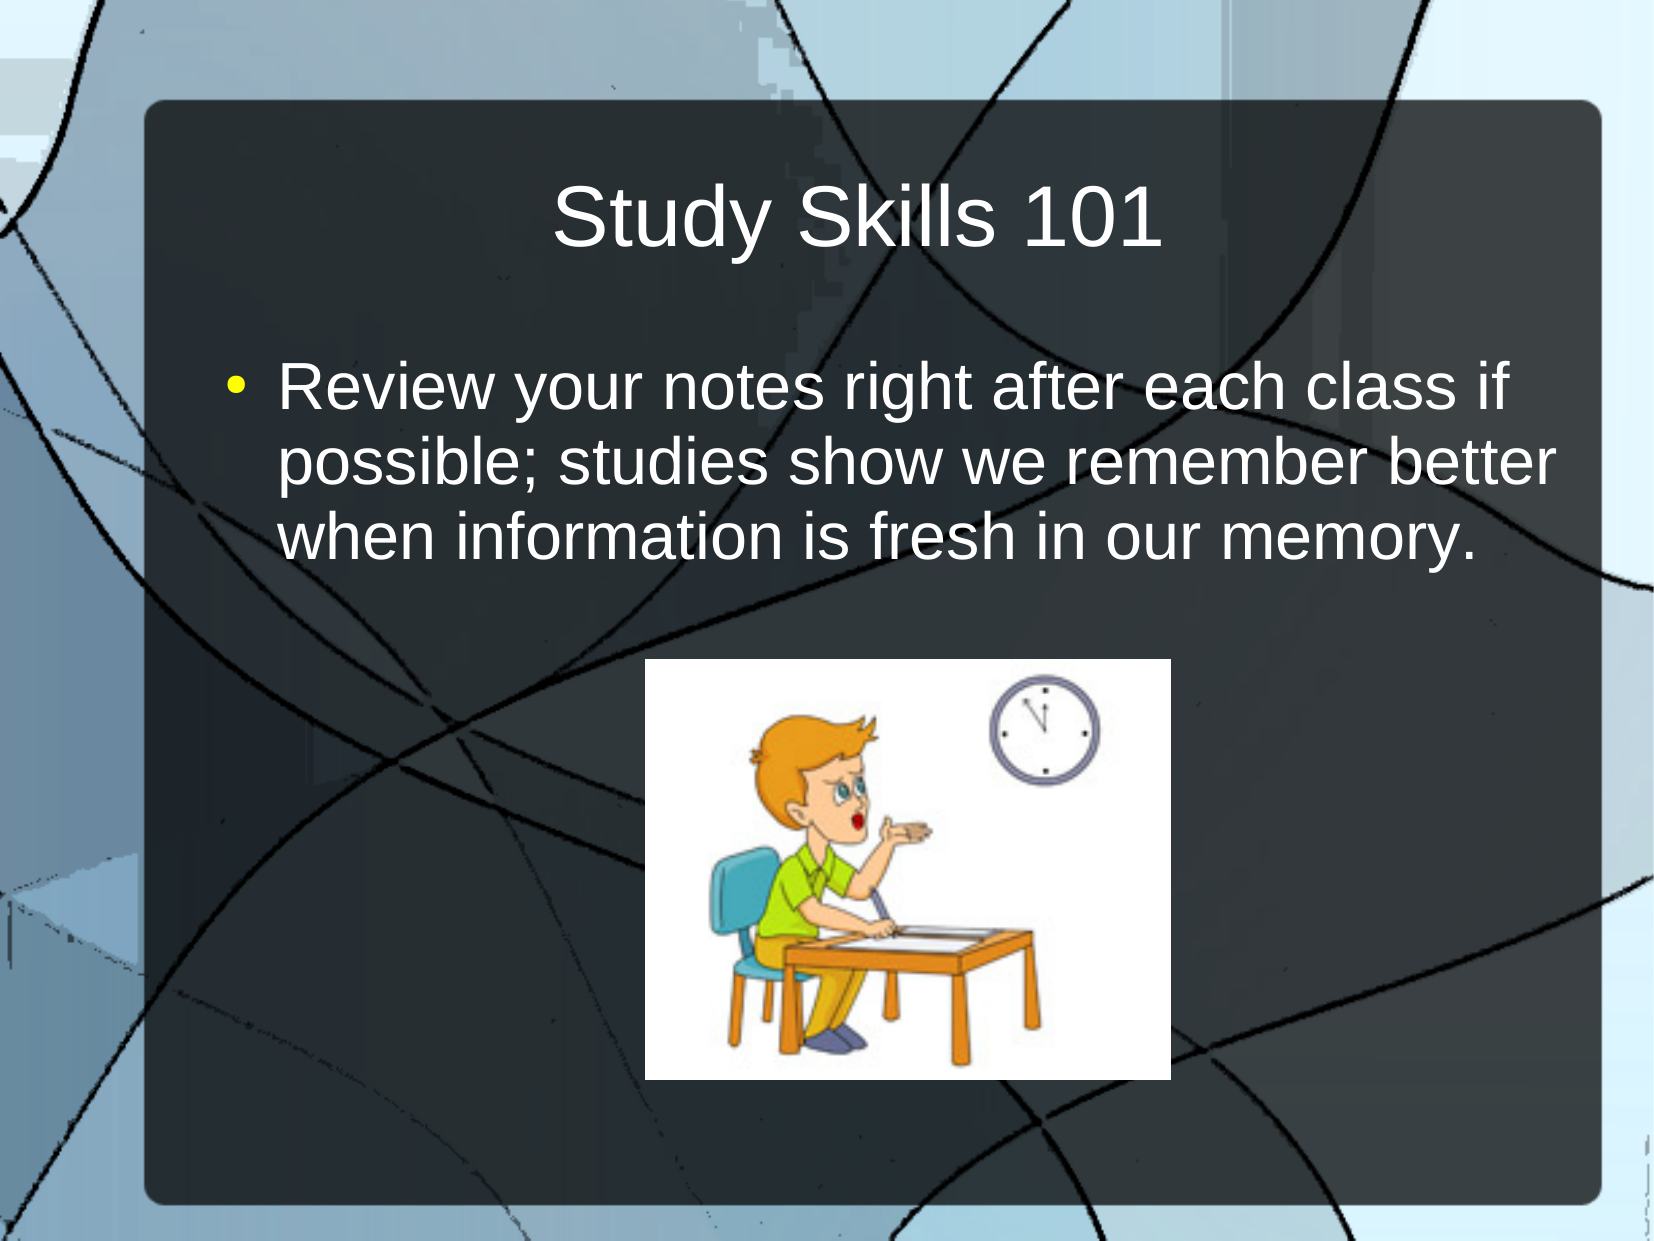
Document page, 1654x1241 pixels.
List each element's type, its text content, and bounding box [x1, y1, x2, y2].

title Study Skills 101 [159, 108, 1583, 325]
picture [0, 0, 1654, 1241]
list Review your notes right after each class if possible; studies show we remember better when information is fresh in our memory. [206, 349, 1571, 1034]
